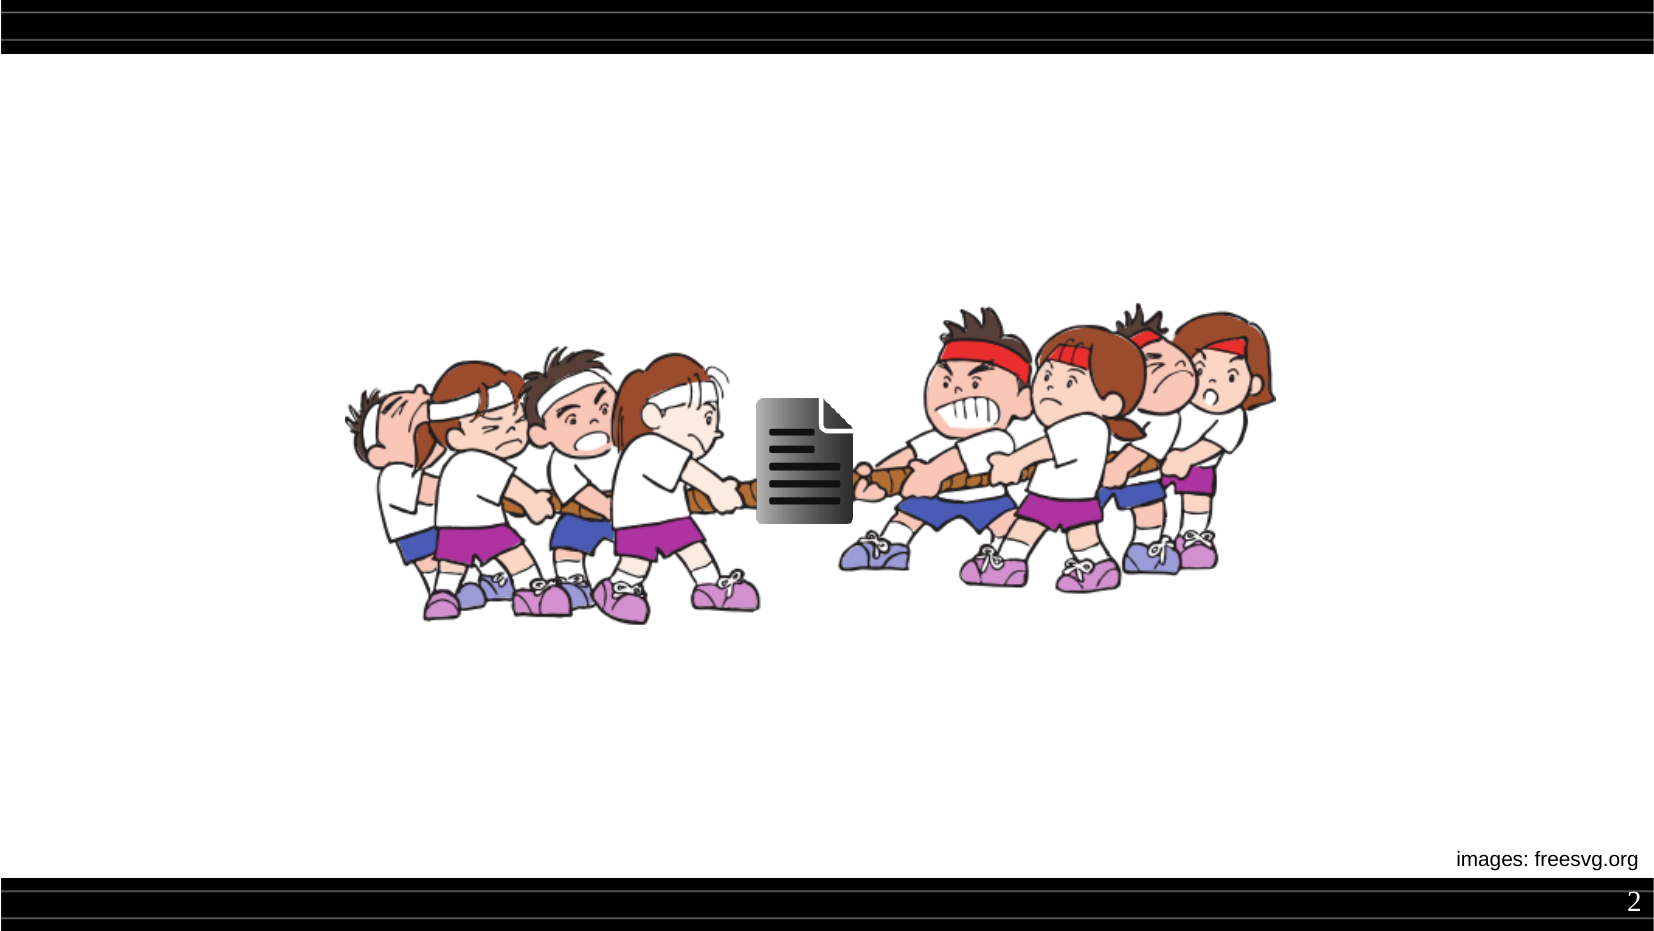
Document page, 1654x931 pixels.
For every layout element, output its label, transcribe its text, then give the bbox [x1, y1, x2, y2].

picture [1, 0, 1654, 931]
text_box images: freesvg.org [1441, 840, 1654, 879]
